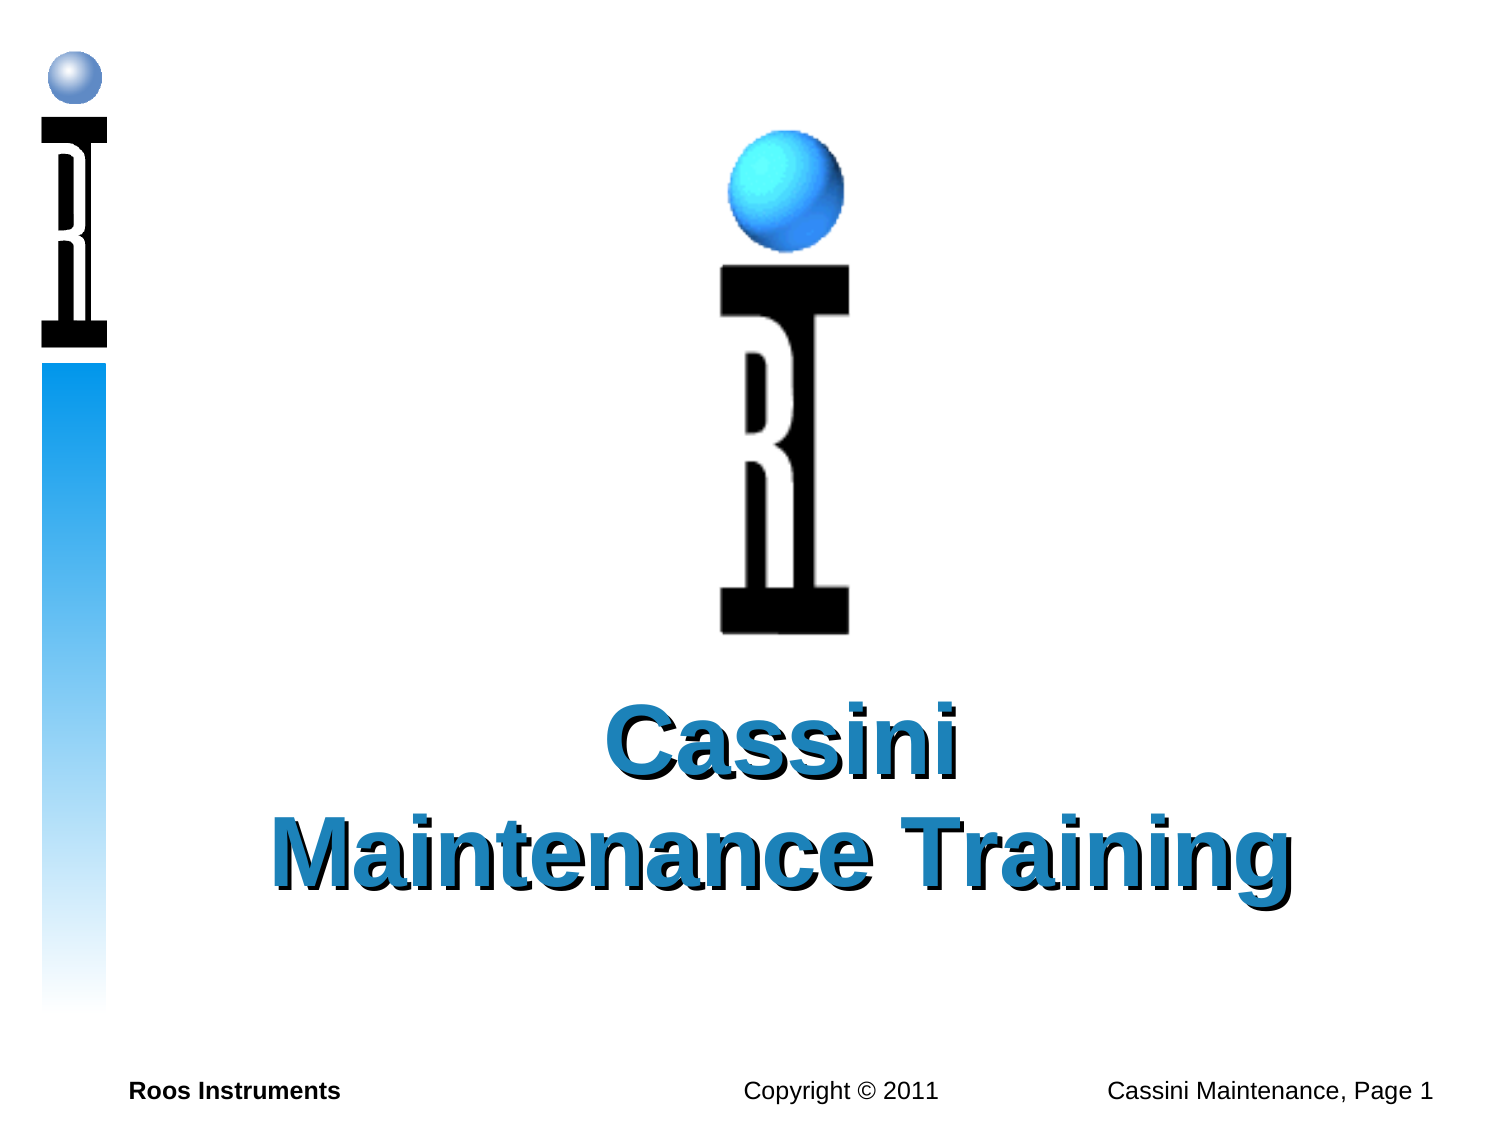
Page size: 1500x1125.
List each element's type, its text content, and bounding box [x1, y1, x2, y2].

picture [667, 123, 896, 649]
title Cassini Maintenance Training [225, 676, 1338, 916]
